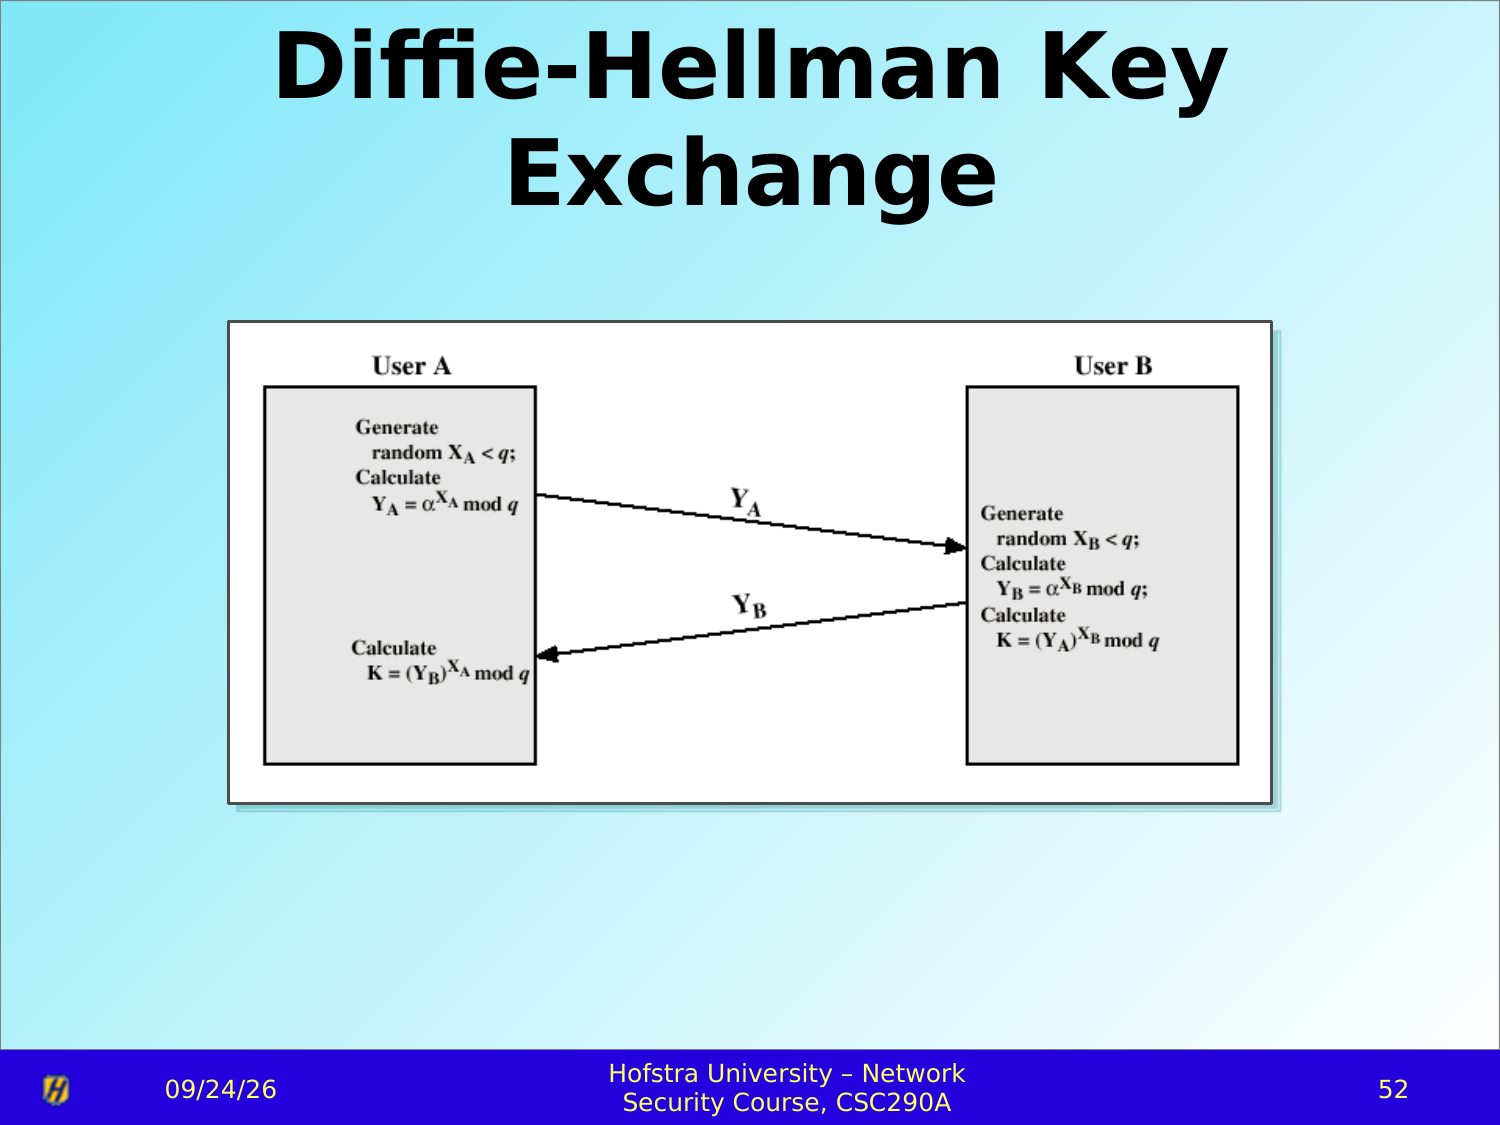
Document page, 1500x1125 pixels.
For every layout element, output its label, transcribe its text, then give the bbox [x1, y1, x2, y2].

picture [229, 323, 1271, 802]
picture [37, 1072, 76, 1110]
title Diffie-Hellman Key Exchange [112, 5, 1391, 236]
